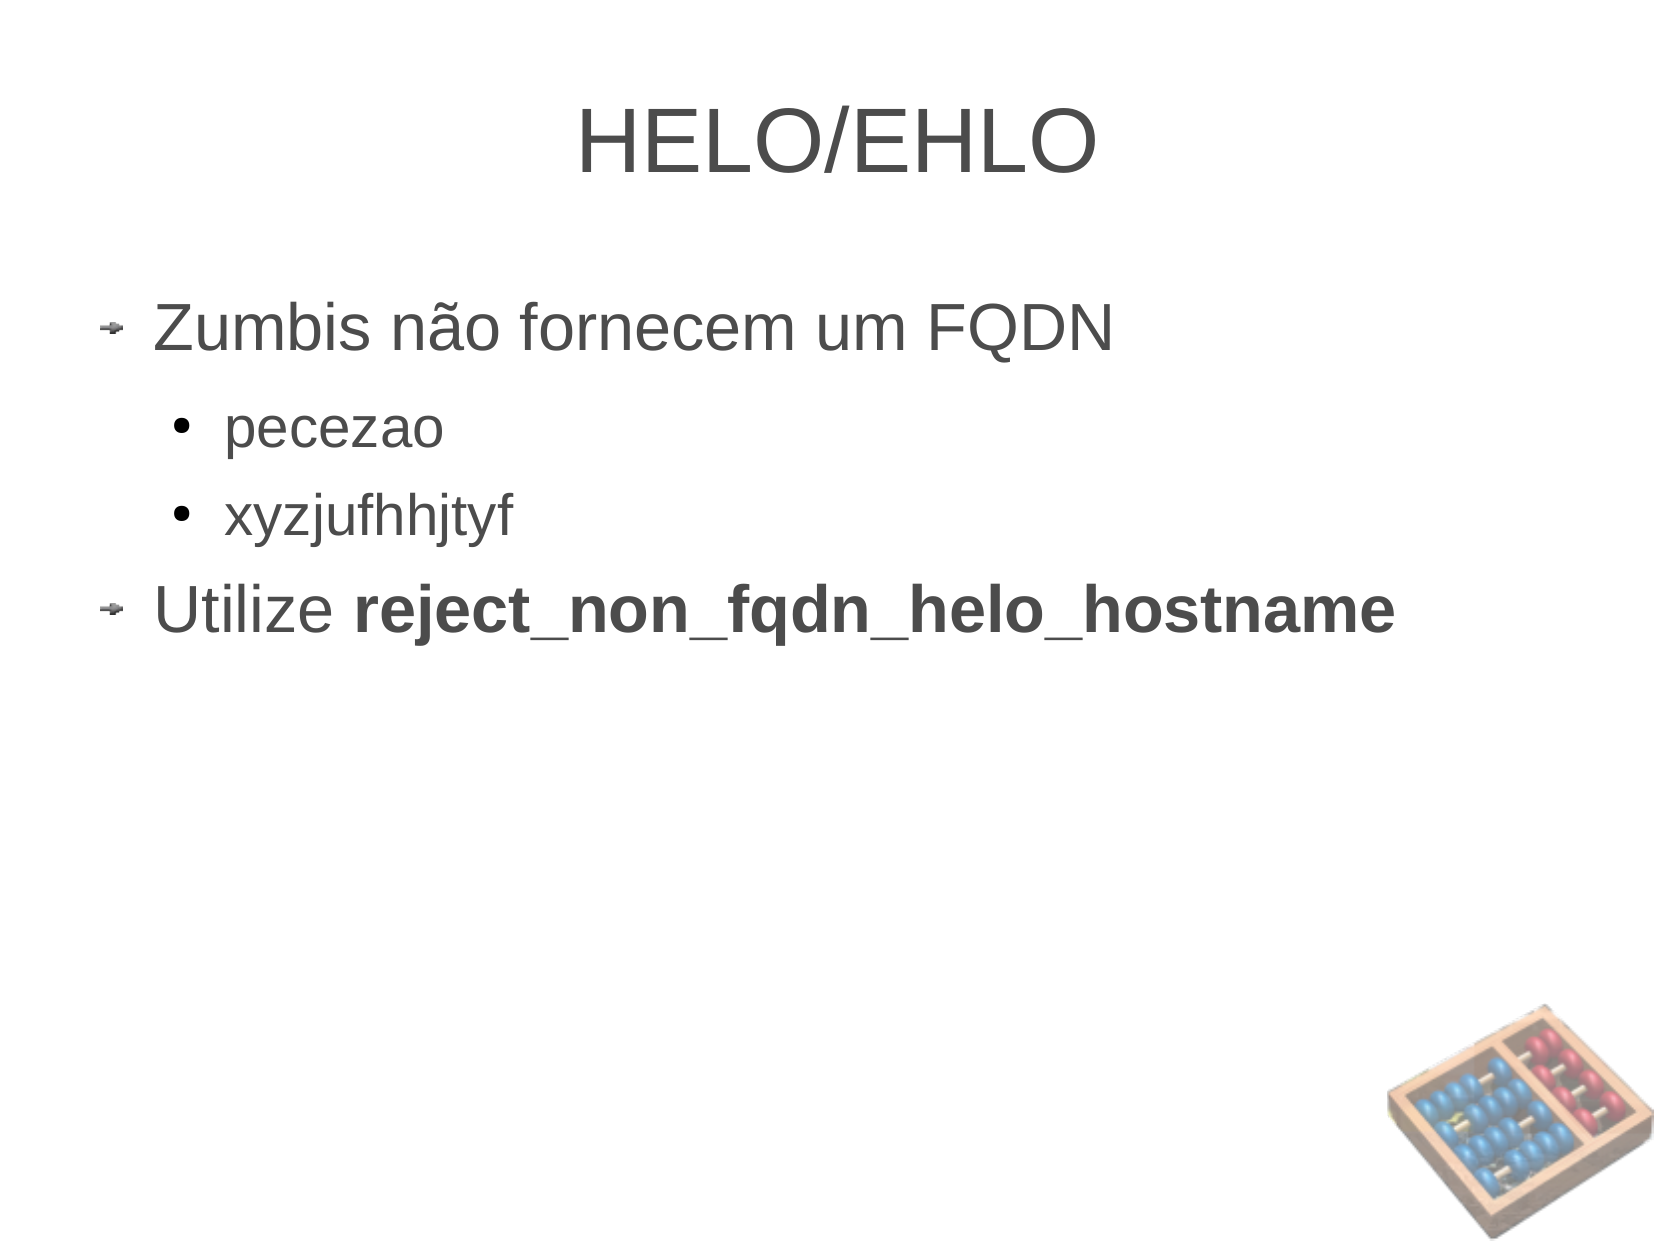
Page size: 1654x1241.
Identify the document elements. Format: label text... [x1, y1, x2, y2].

list Zumbis não fornecem um FQDN pecezao xyzjufhhjtyf Utilize reject_non_fqdn_helo_hostname [82, 290, 1571, 1109]
title HELO/EHLO [75, 37, 1601, 245]
